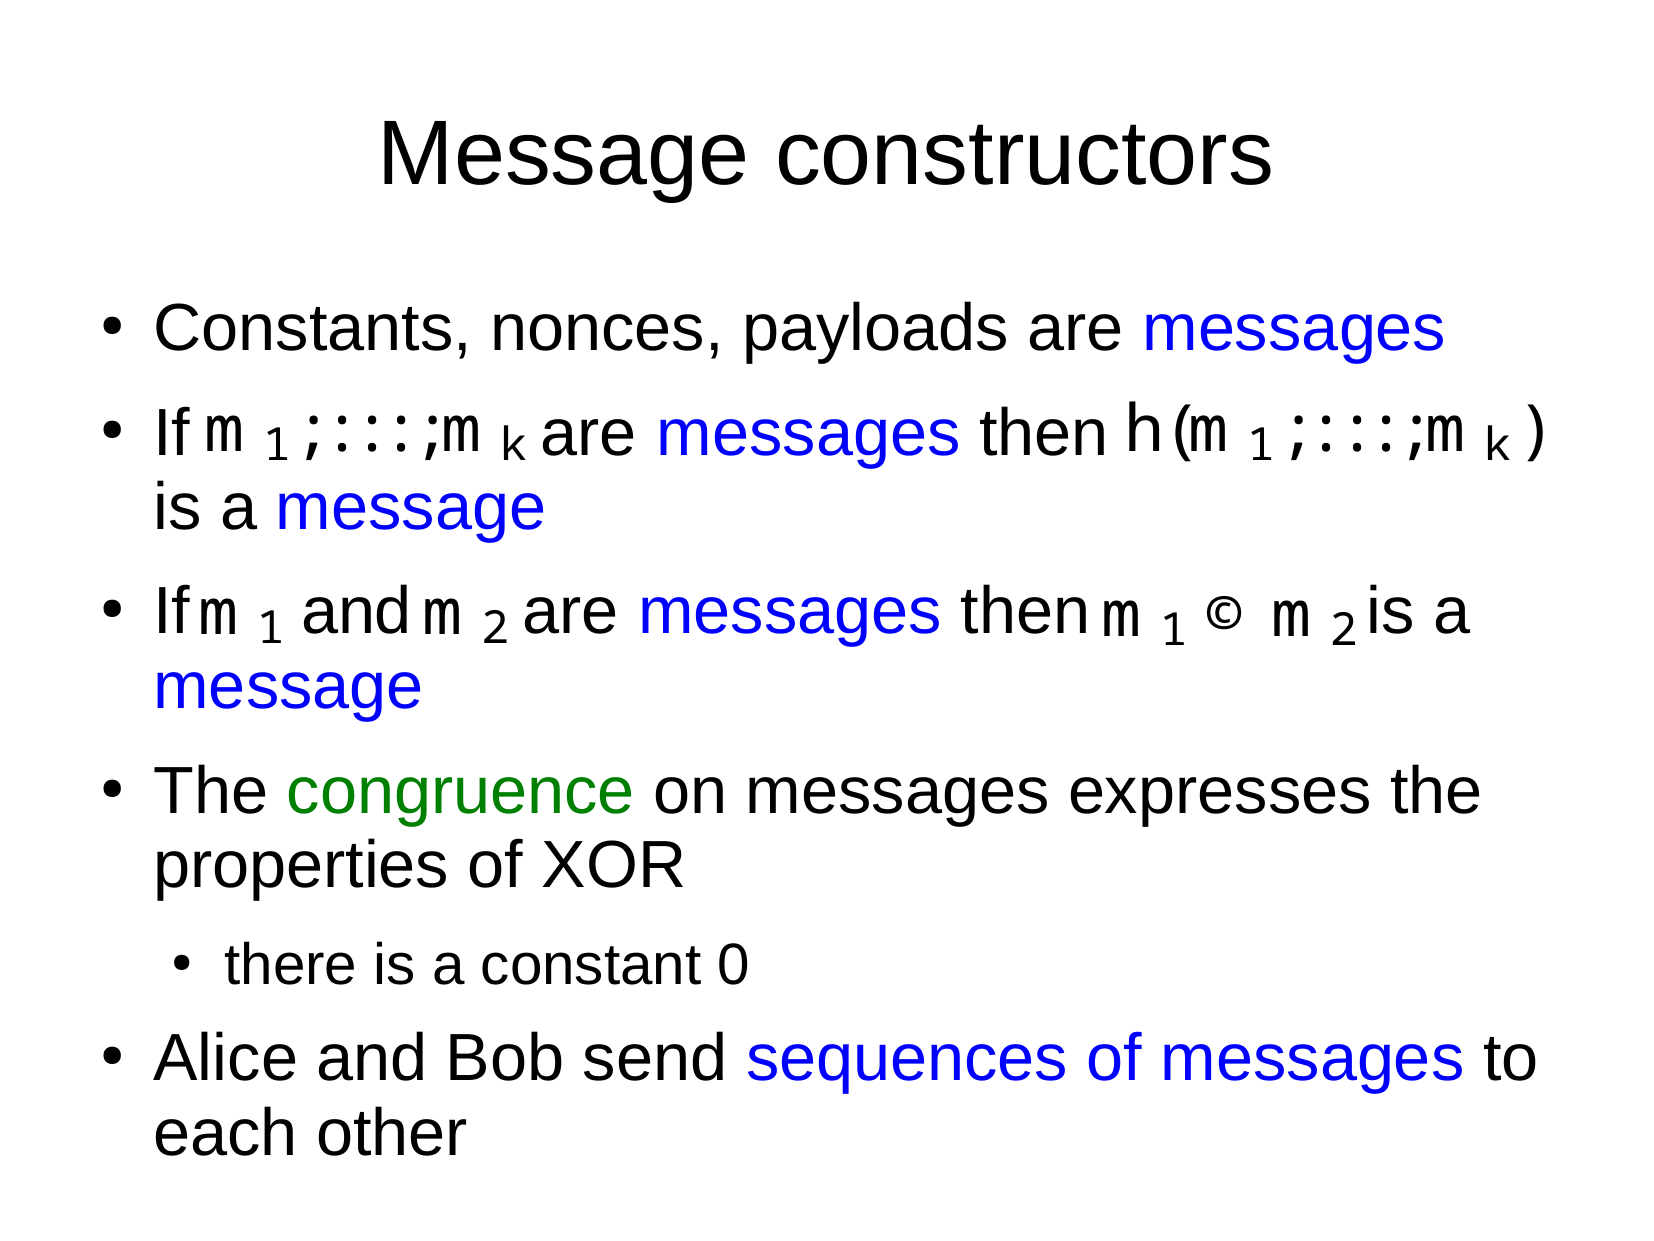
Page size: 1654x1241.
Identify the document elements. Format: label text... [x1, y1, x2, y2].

picture [200, 414, 541, 474]
picture [1096, 593, 1364, 653]
picture [1120, 395, 1548, 474]
picture [418, 597, 512, 650]
picture [193, 597, 288, 650]
list Constants, nonces, payloads are messages If are messages then is a message If and are messages then is a message The congruence on messages expresses the properties of XOR there is a constant 0 Alice and Bob send sequences of messages to each other [82, 290, 1571, 1221]
title Message constructors [82, 56, 1571, 250]
